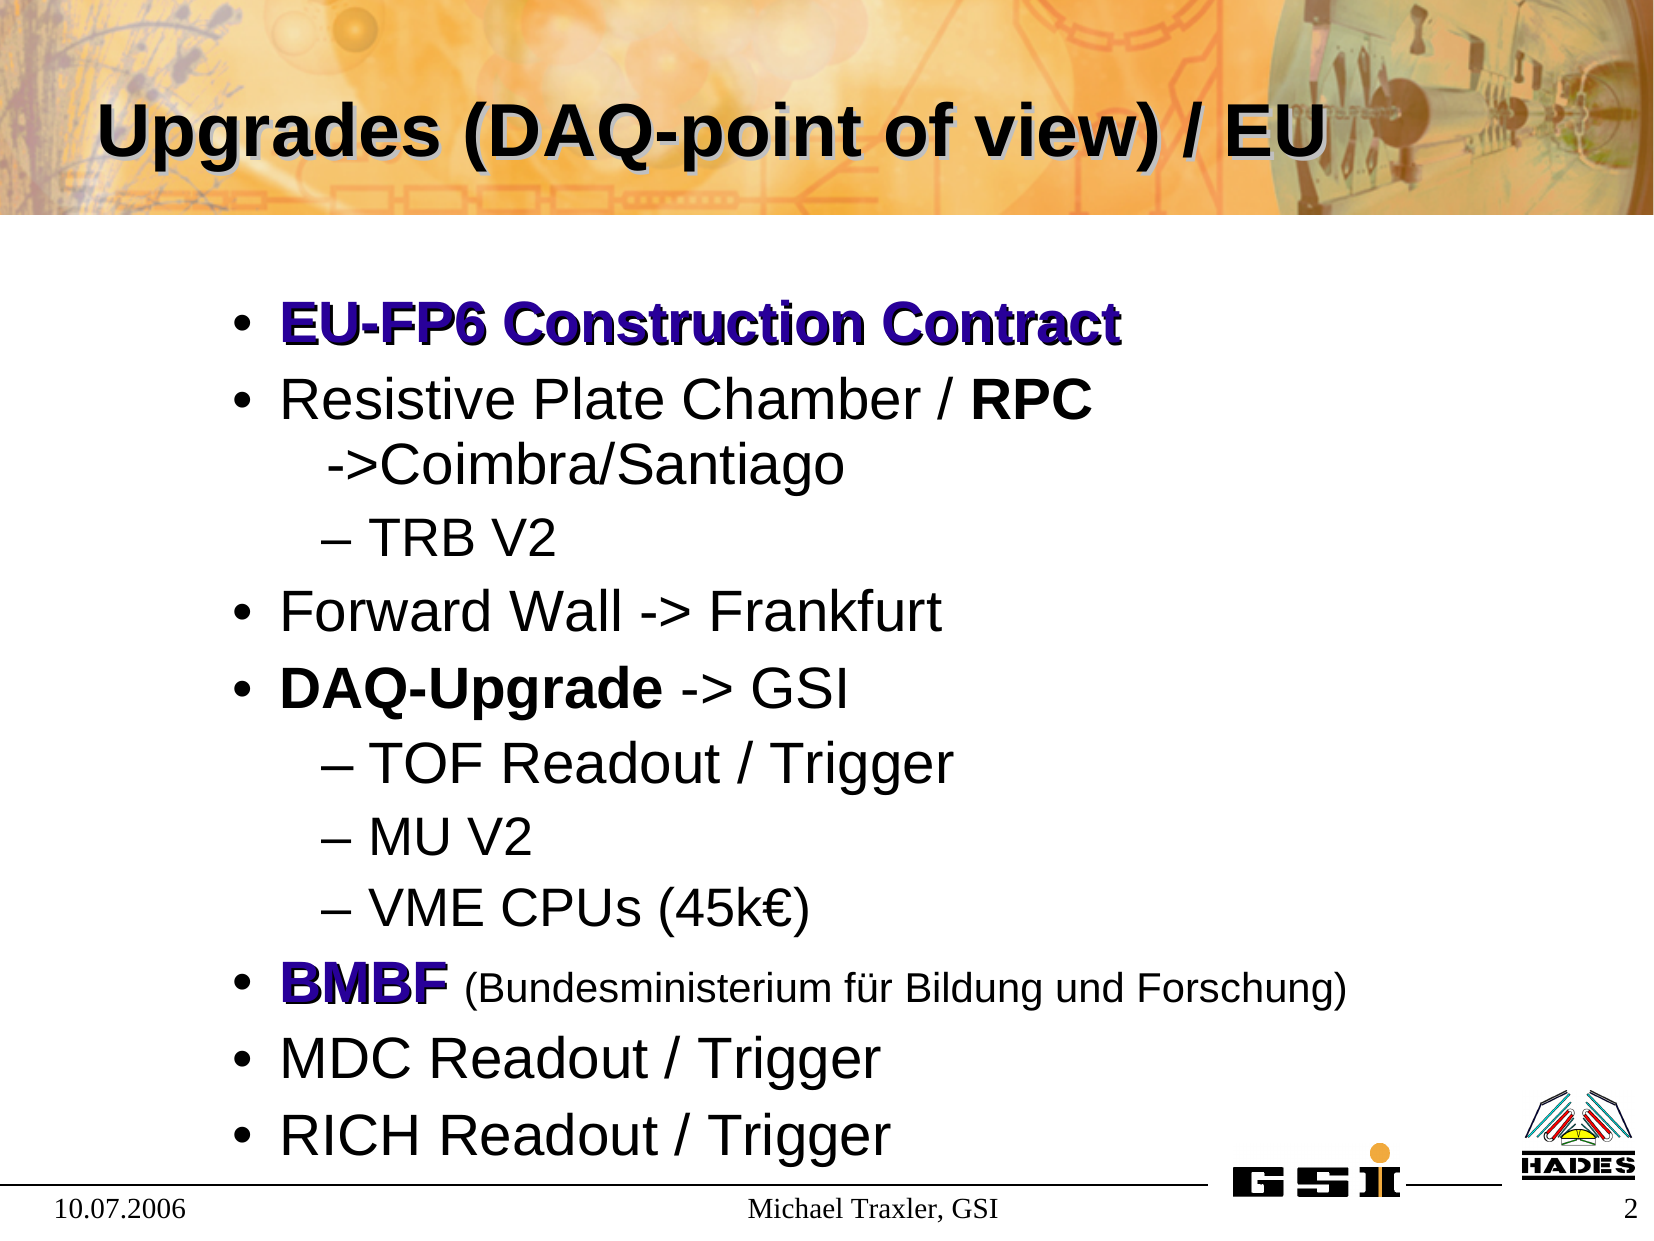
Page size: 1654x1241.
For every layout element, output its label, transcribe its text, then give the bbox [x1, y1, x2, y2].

picture [1522, 1090, 1635, 1180]
picture [0, 0, 1654, 215]
list EU-FP6 Construction Contract Resistive Plate Chamber / RPC ->Coimbra/Santiago TRB V2 Forward Wall -> Frankfurt DAQ-Upgrade -> GSI TOF Readout / Trigger MU V2 VME CPUs (45k€) BMBF (Bundesministerium für Bildung und Forschung) MDC Readout / Trigger RICH Readout / Trigger [82, 290, 1571, 1109]
title Upgrades (DAQ-point of view) / EU [96, 27, 1502, 235]
picture [1233, 1143, 1400, 1197]
